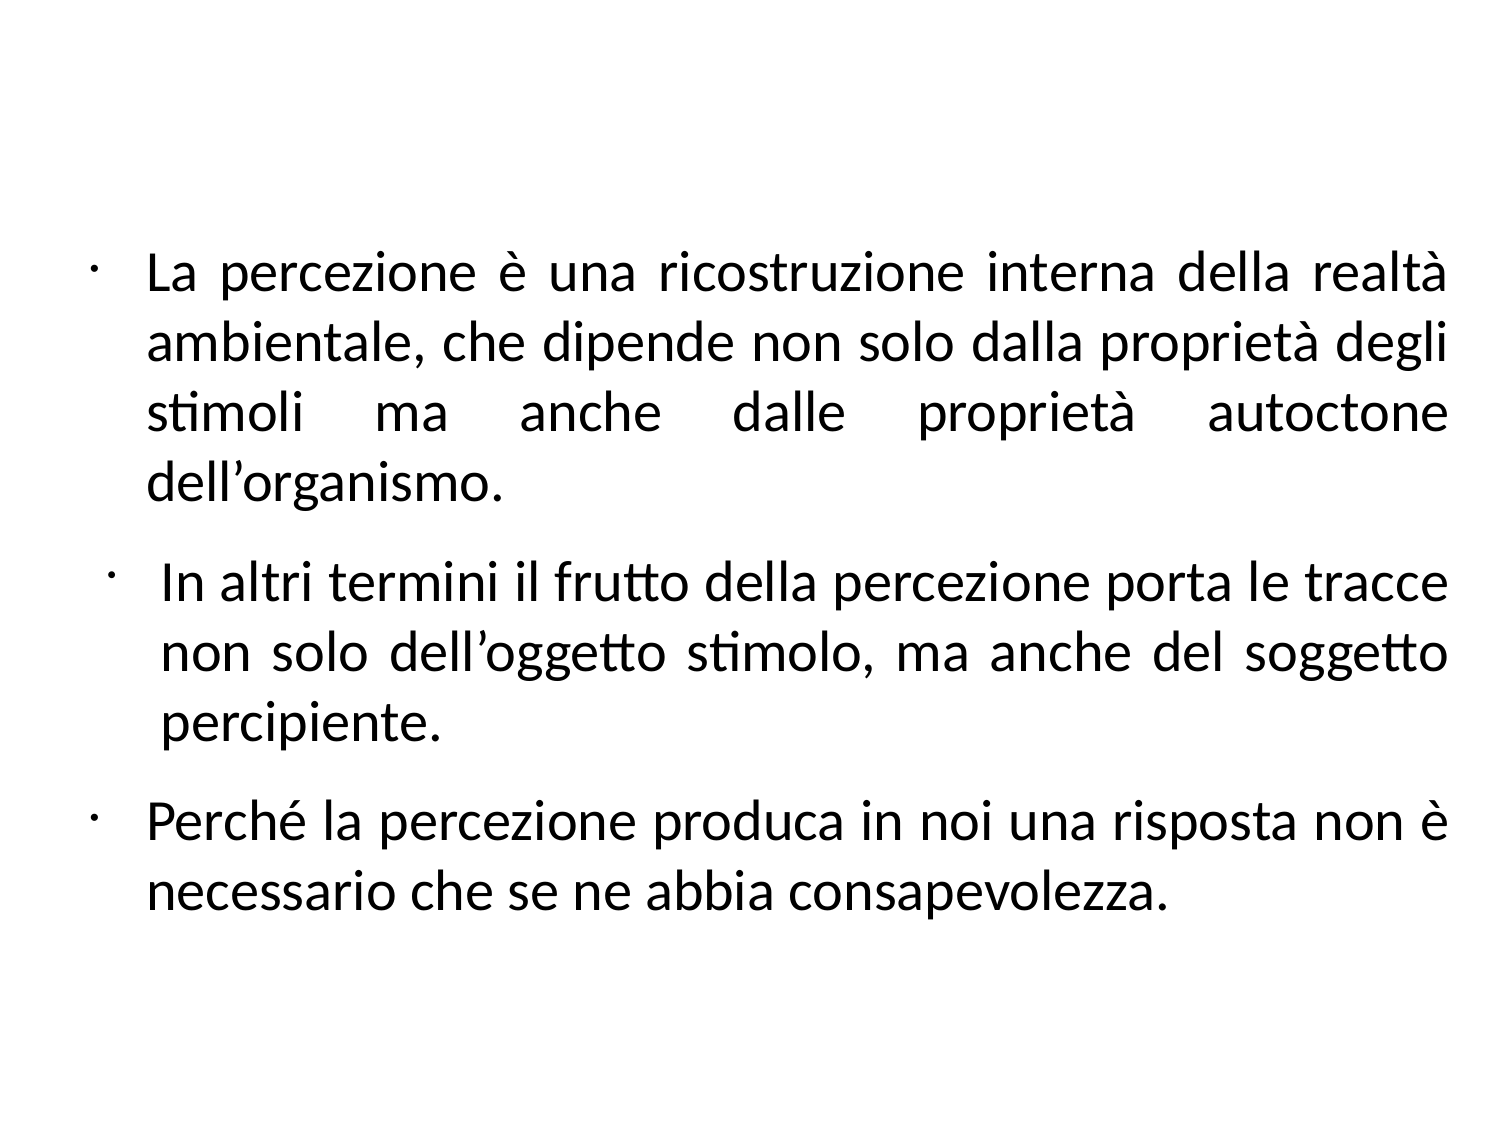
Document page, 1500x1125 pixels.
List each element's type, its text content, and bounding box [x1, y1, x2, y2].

list La percezione è una ricostruzione interna della realtà ambientale, che dipende non solo dalla proprietà degli stimoli ma anche dalle proprietà autoctone dell’organismo. In altri termini il frutto della percezione porta le tracce non solo dell’oggetto stimolo, ma anche del soggetto percipiente. Perché la percezione produca in noi una risposta non è necessario che se ne abbia consapevolezza. [75, 226, 1465, 1052]
